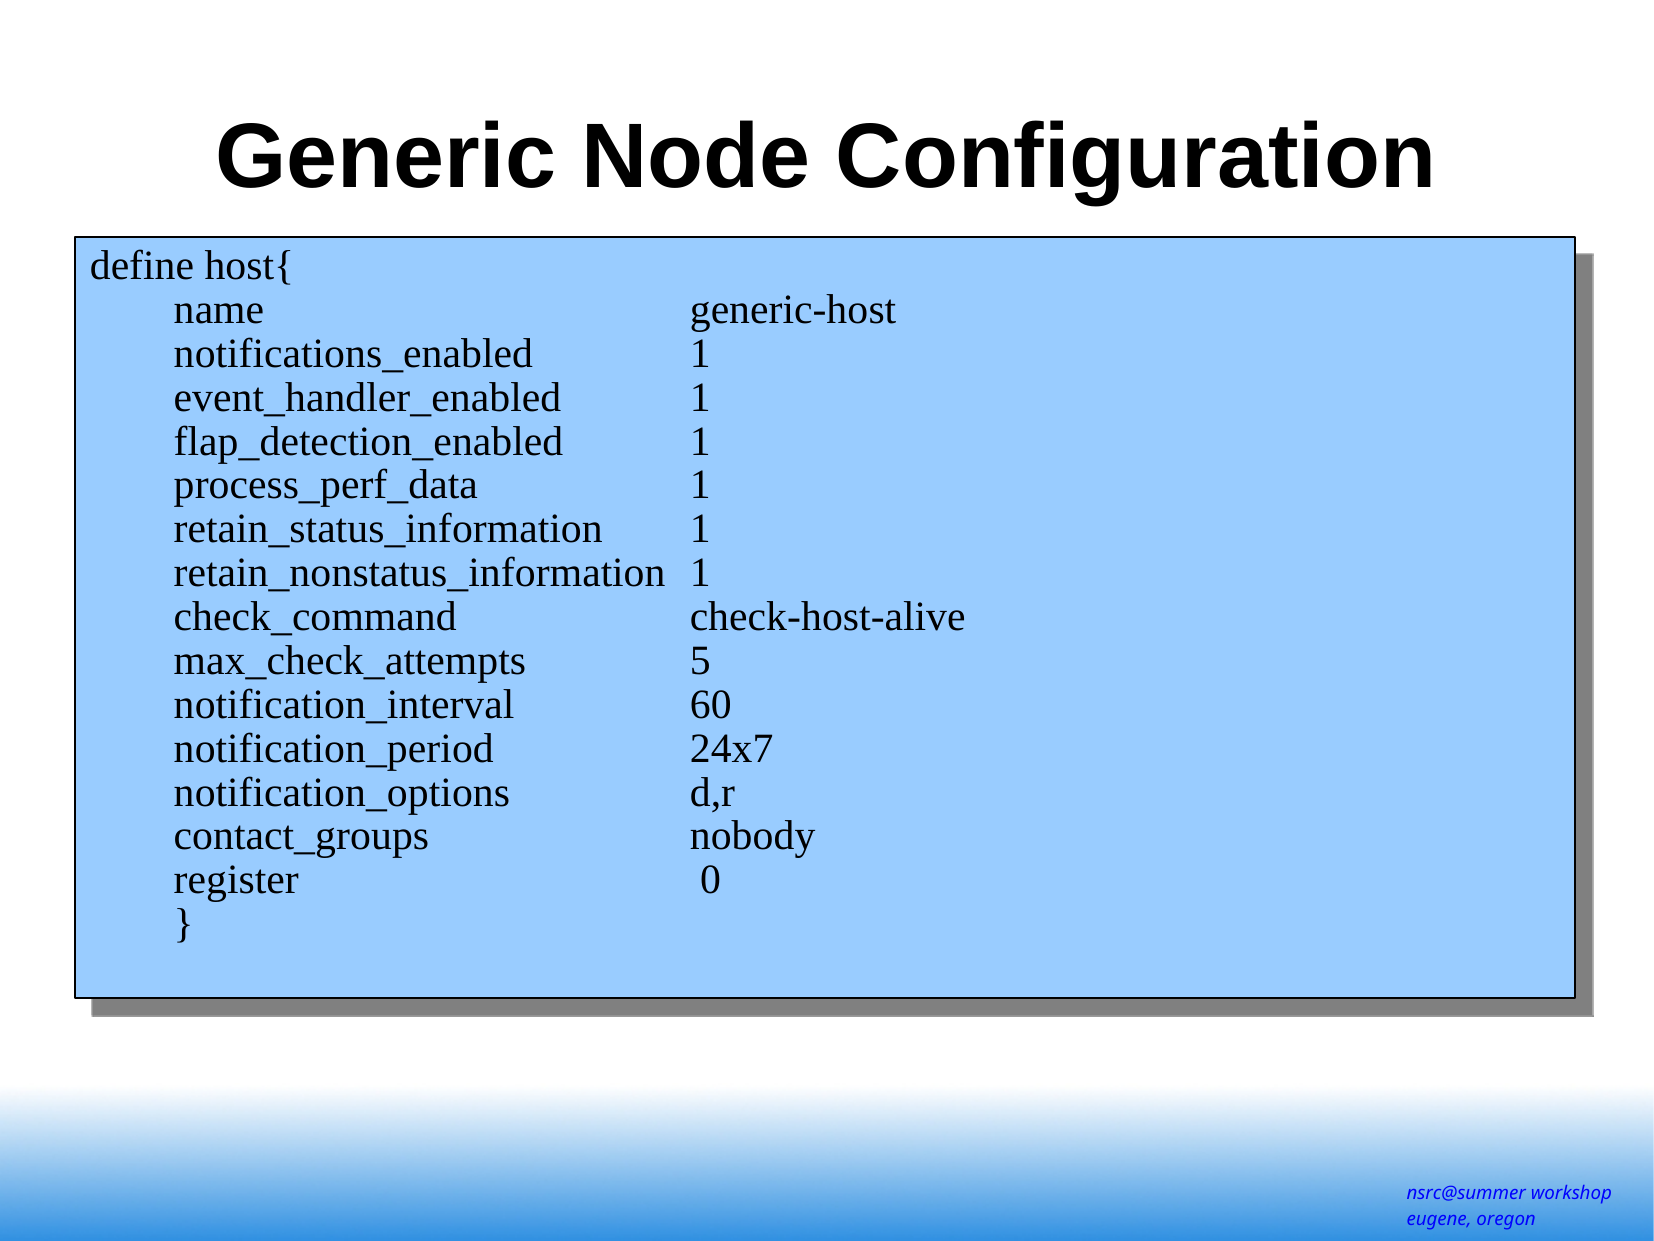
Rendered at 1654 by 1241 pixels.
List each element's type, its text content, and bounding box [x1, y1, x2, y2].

picture [0, 1083, 1654, 1241]
title Generic Node Configuration [82, 38, 1571, 237]
text_box define host{ name generic-host notifications_enabled 1 event_handler_enabled 1 flap_detection_enabled 1 process_perf_data 1 retain_status_information 1 retain_nonstatus_information 1 check_command check-host-alive max_check_attempts 5 notification_interval 60 notification_period 24x7 notification_options d,r contact_groups nobody register 0 } [75, 237, 1576, 998]
